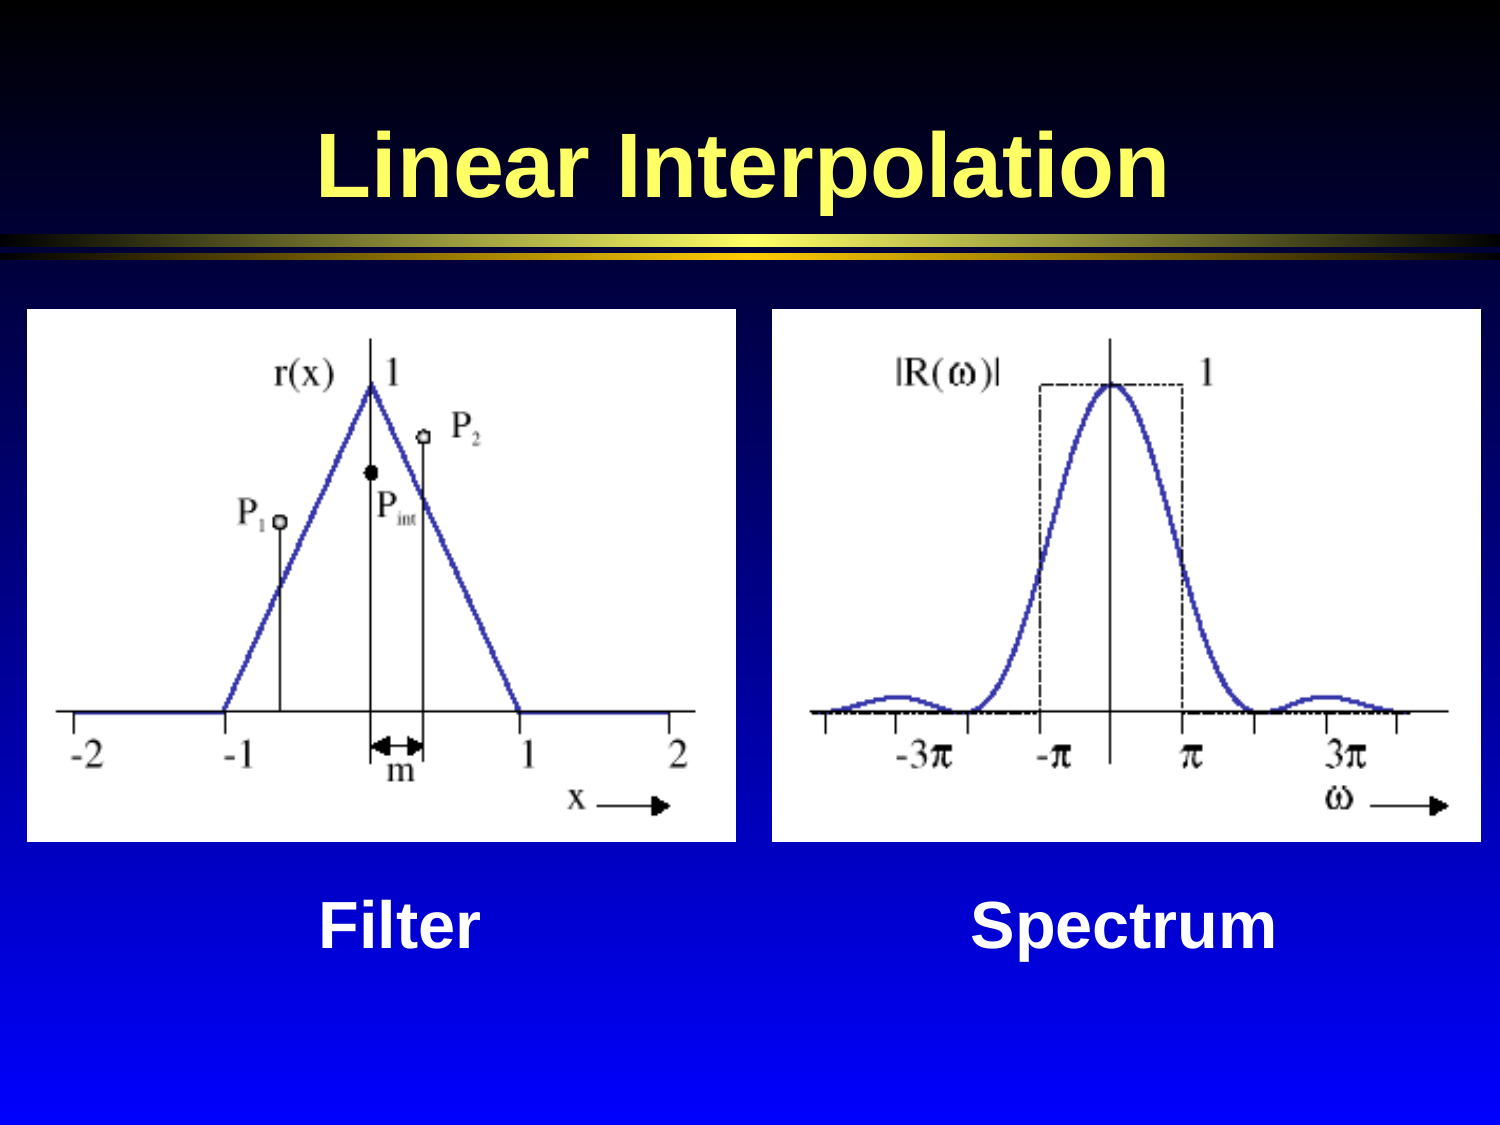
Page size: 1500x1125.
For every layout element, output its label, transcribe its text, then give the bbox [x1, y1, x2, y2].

picture [772, 309, 1481, 842]
text_box Spectrum [955, 874, 1294, 970]
text_box Filter [303, 874, 497, 970]
picture [27, 309, 736, 842]
title Linear Interpolation [99, 37, 1388, 225]
